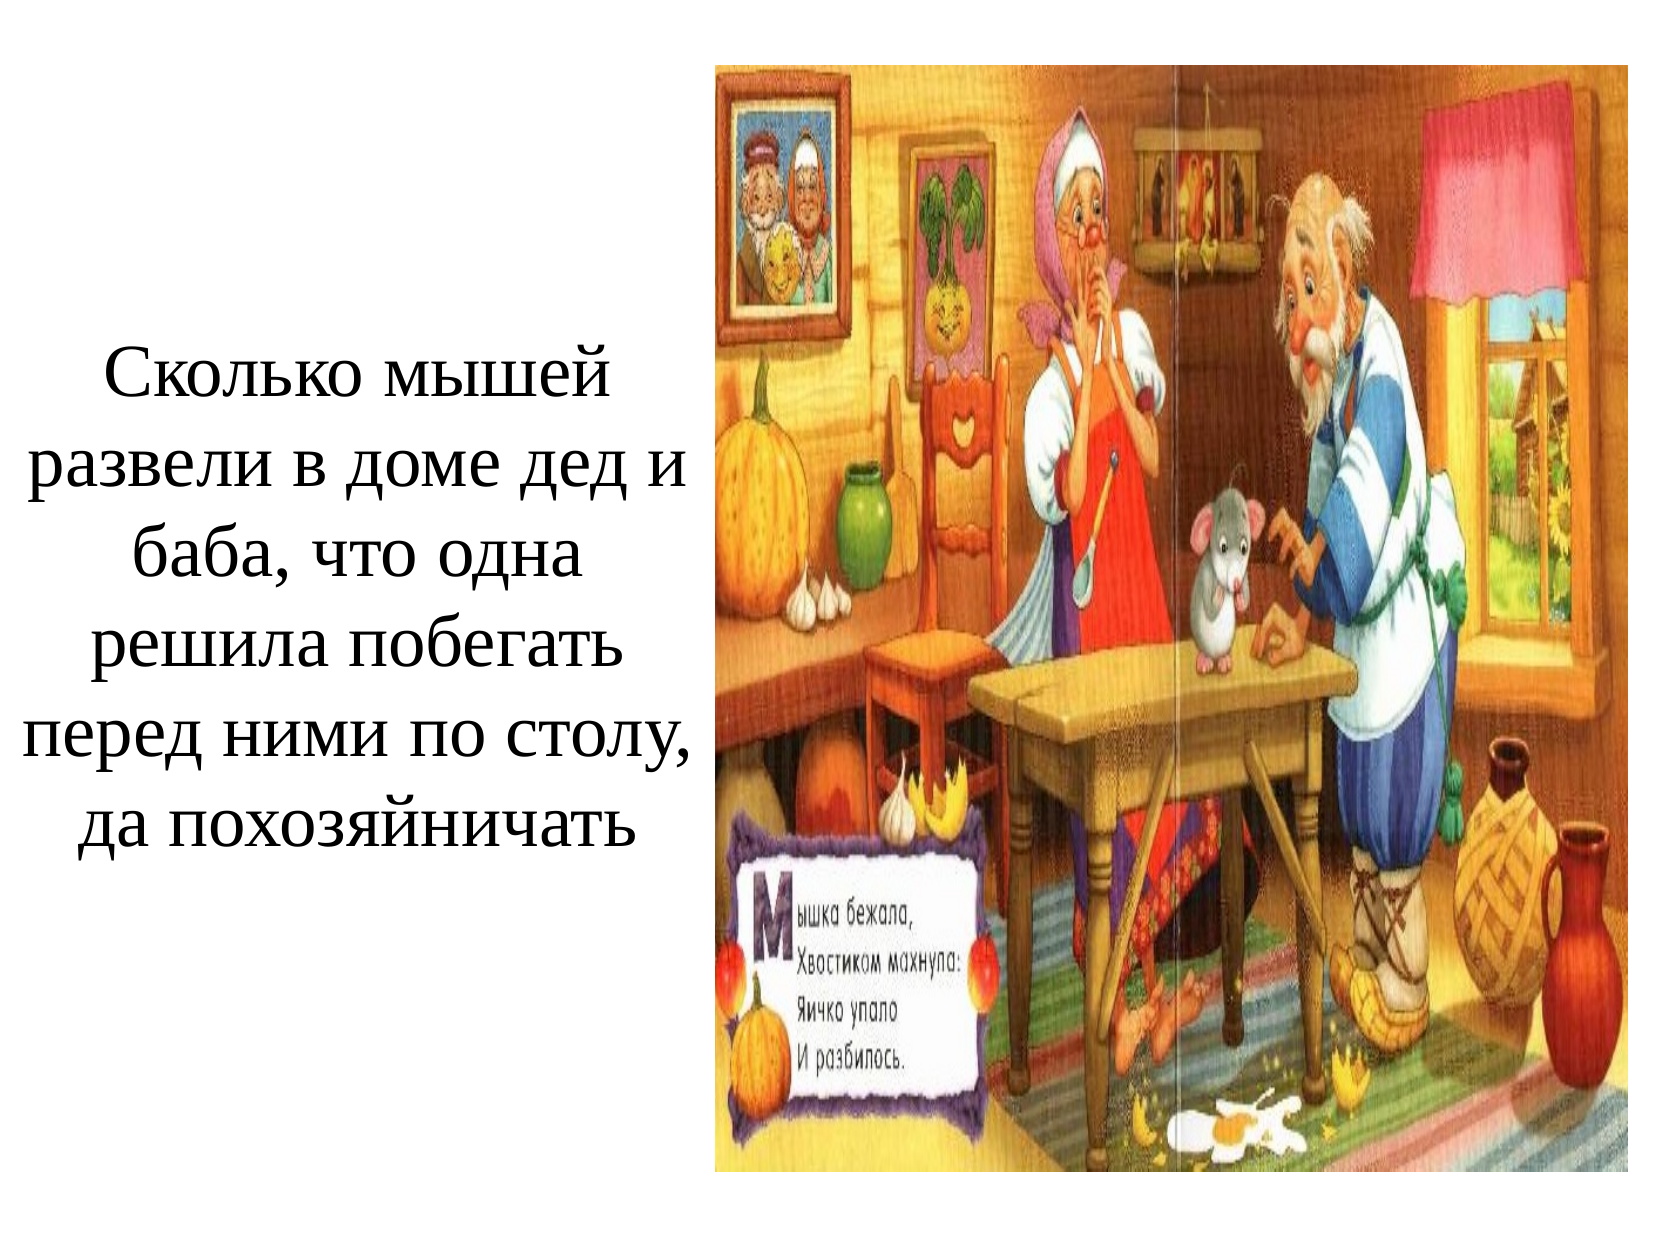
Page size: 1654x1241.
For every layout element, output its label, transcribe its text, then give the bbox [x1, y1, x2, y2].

picture [715, 65, 1628, 1172]
title Сколько мышей развели в доме дед и баба, что одна решила побегать перед ними по столу, да похозяйничать [0, 0, 716, 1241]
